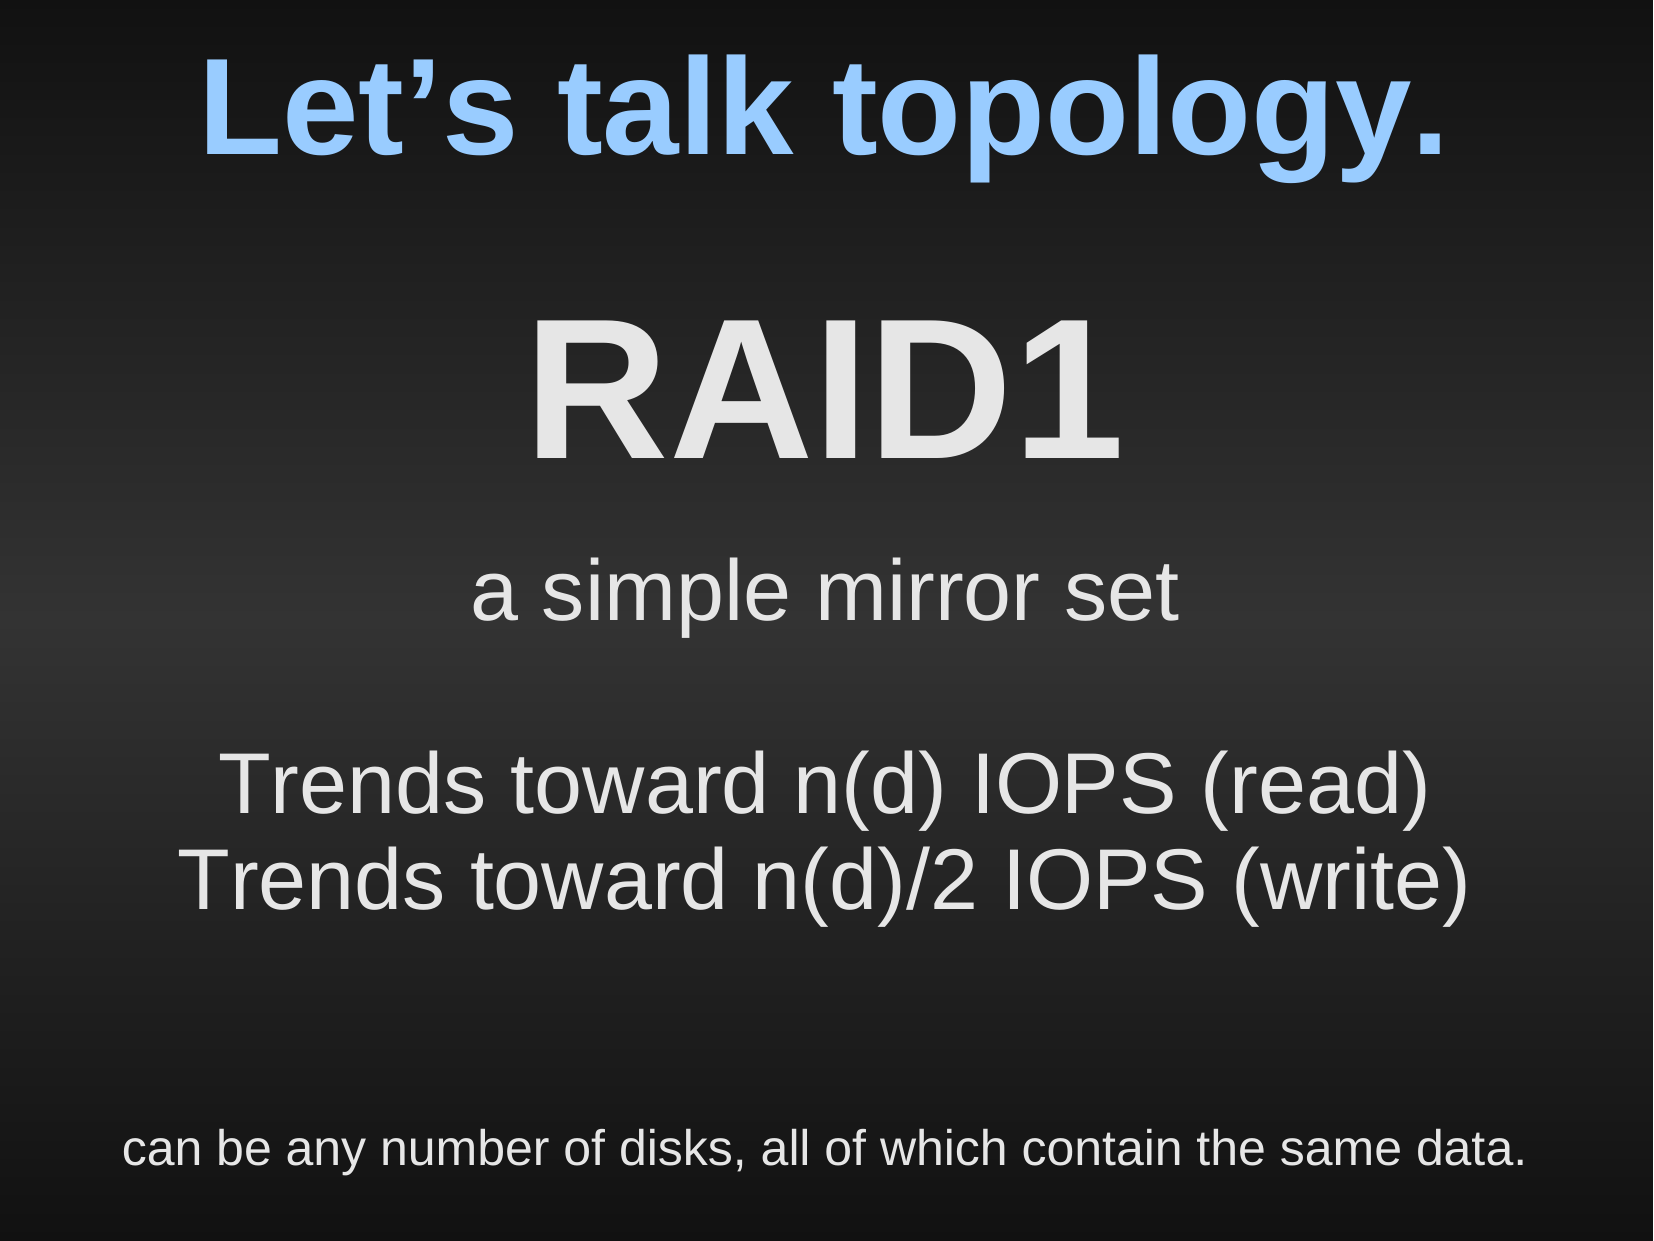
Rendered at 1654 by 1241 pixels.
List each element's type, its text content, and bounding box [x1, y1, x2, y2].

title RAID1 a simple mirror set Trends toward n(d) IOPS (read) Trends toward n(d)/2 IOPS (write) can be any number of disks, all of which contain the same data. [0, 212, 1651, 1241]
title Let’s talk topology. [0, 2, 1651, 211]
